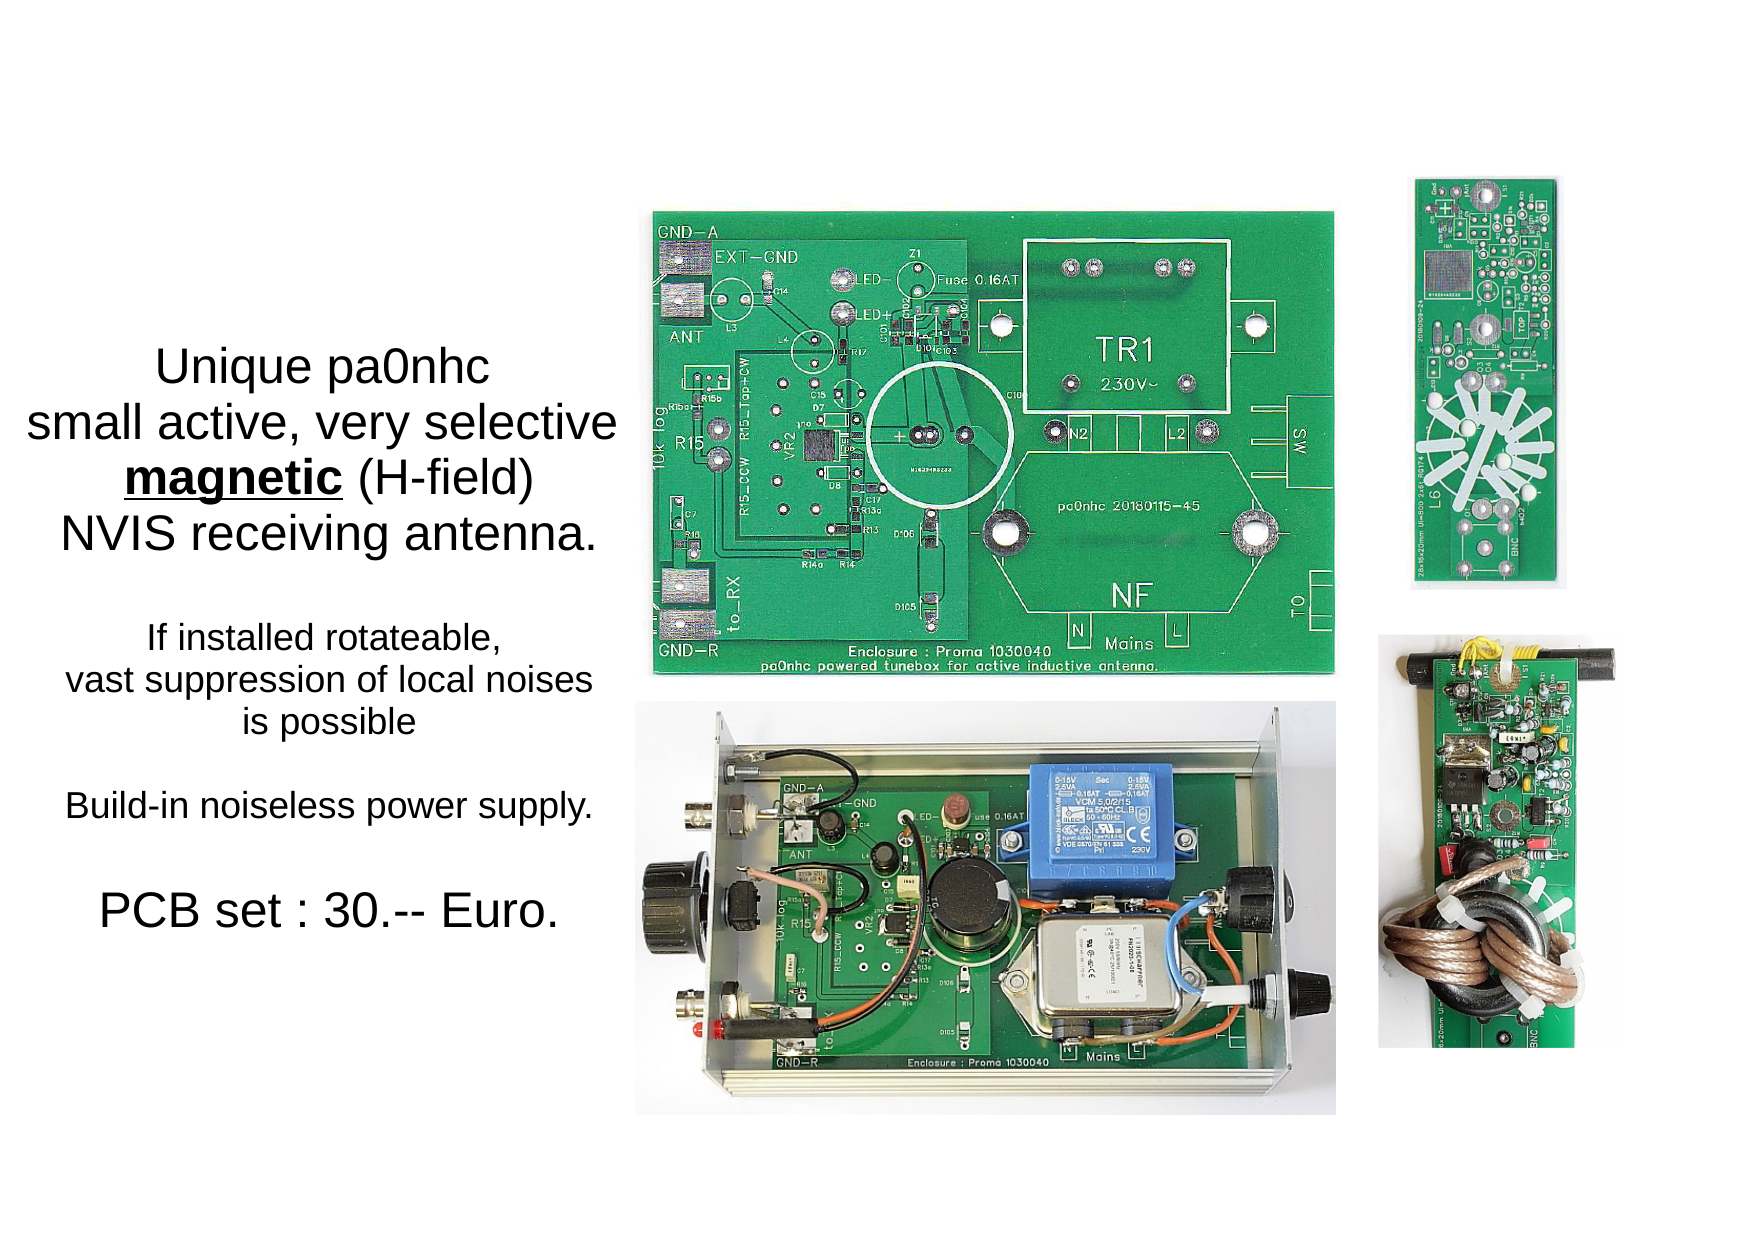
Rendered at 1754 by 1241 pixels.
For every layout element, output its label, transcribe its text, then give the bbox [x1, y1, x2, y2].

picture [1378, 634, 1625, 1048]
picture [1407, 175, 1567, 590]
text_box Unique pa0nhc small active, very selective magnetic (H-field) NVIS receiving antenna. If installed rotateable, vast suppression of local noises is possible Build-in noiseless power supply. PCB set : 30.-- Euro. [11, 330, 648, 948]
picture [635, 701, 1336, 1116]
picture [638, 201, 1348, 689]
